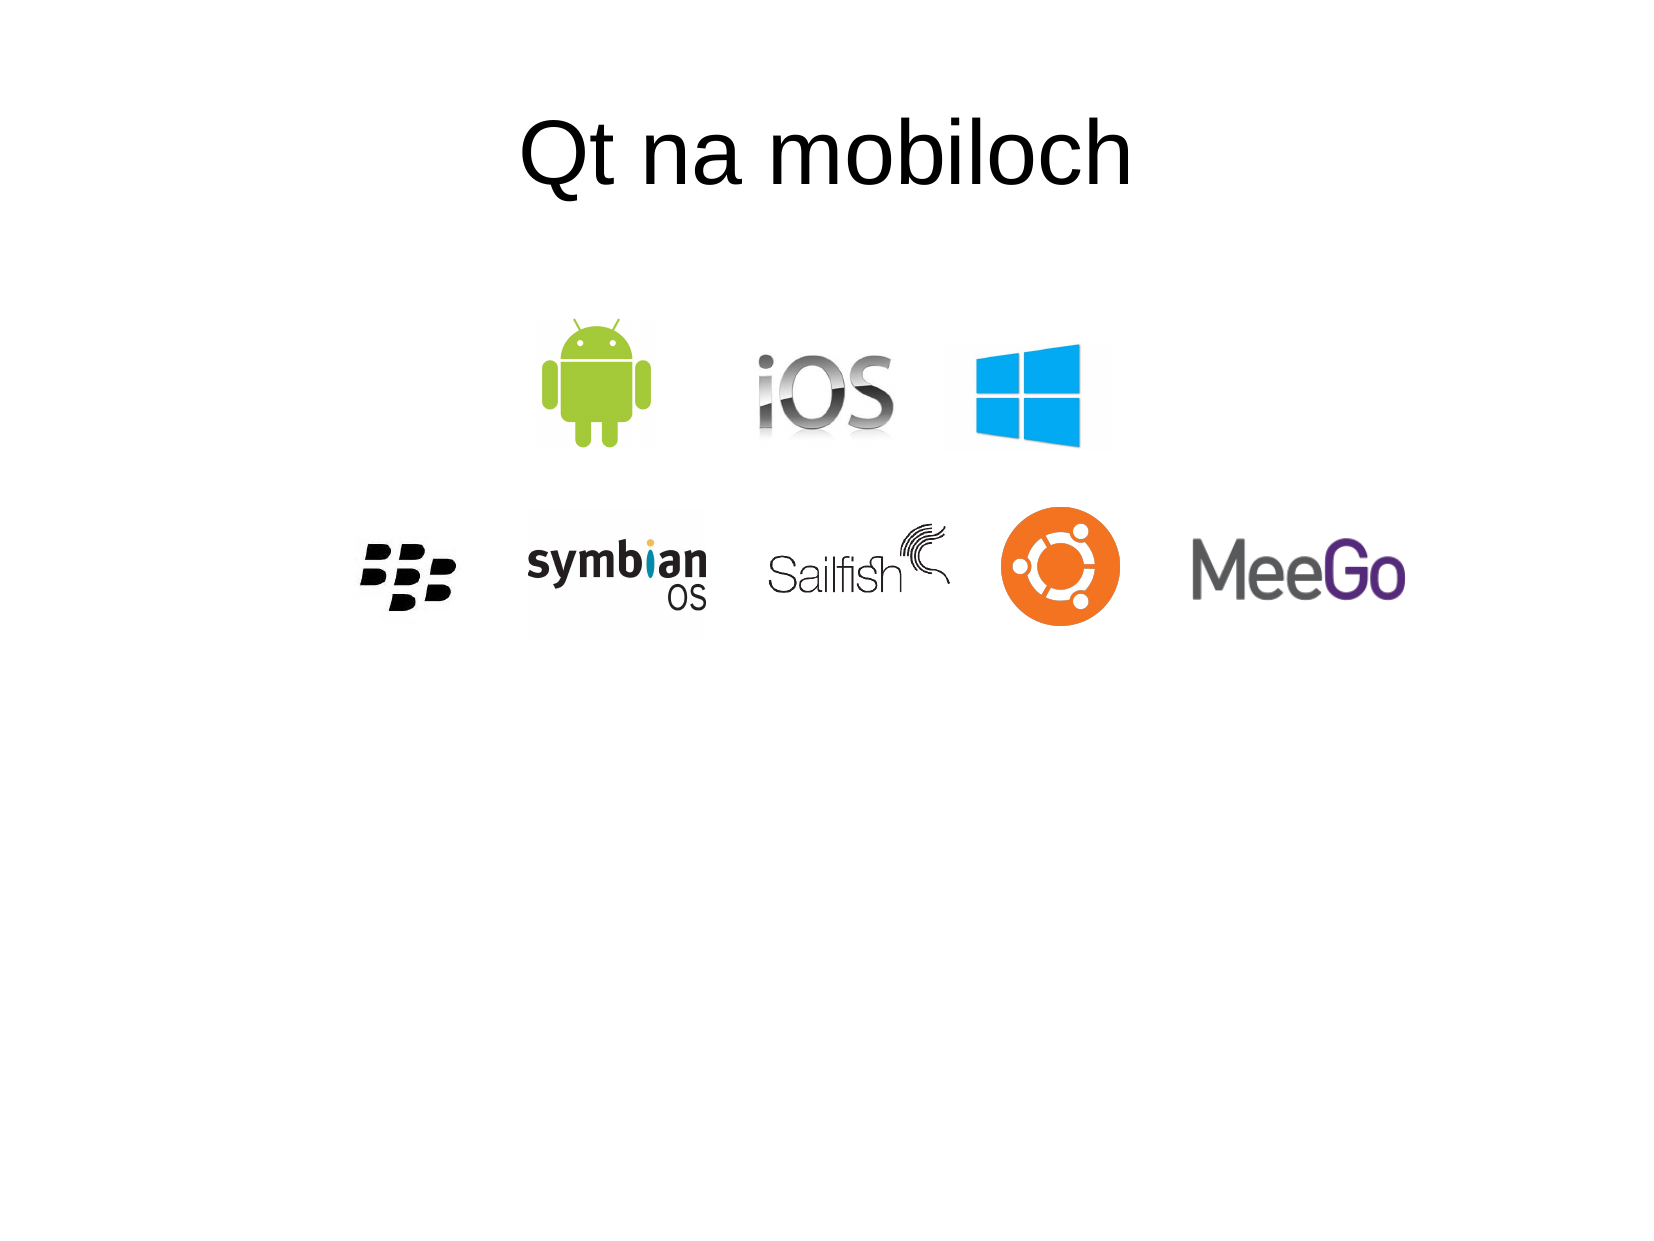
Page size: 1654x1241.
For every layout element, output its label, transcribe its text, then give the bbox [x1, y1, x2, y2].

picture [531, 318, 662, 449]
picture [944, 342, 1112, 451]
picture [763, 498, 956, 626]
picture [291, 484, 706, 662]
picture [1190, 531, 1406, 603]
picture [740, 332, 910, 461]
picture [1001, 507, 1120, 626]
title Qt na mobiloch [82, 49, 1571, 257]
